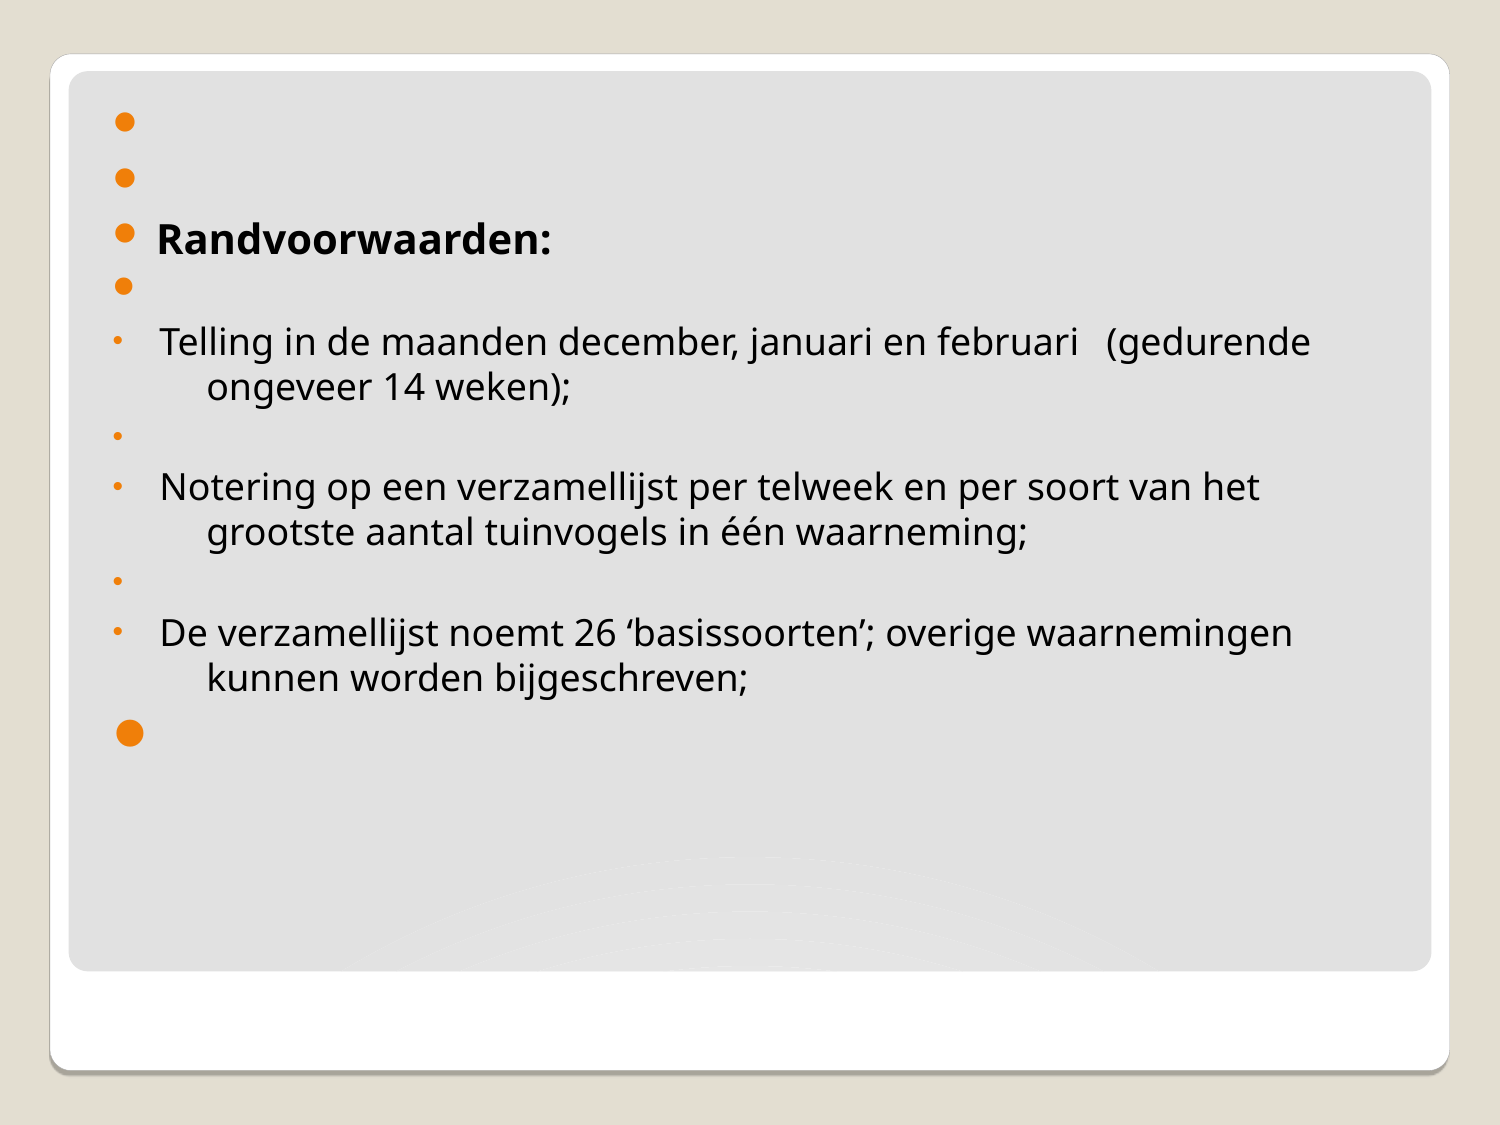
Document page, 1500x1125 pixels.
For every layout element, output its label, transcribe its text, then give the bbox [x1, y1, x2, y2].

list Randvoorwaarden: Telling in de maanden december, januari en februari (gedurende ongeveer 14 weken); Notering op een verzamellijst per telweek en per soort van het grootste aantal tuinvogels in één waarneming; De verzamellijst noemt 26 ‘basissoorten’; overige waarnemingen kunnen worden bijgeschreven; [82, 86, 1426, 774]
